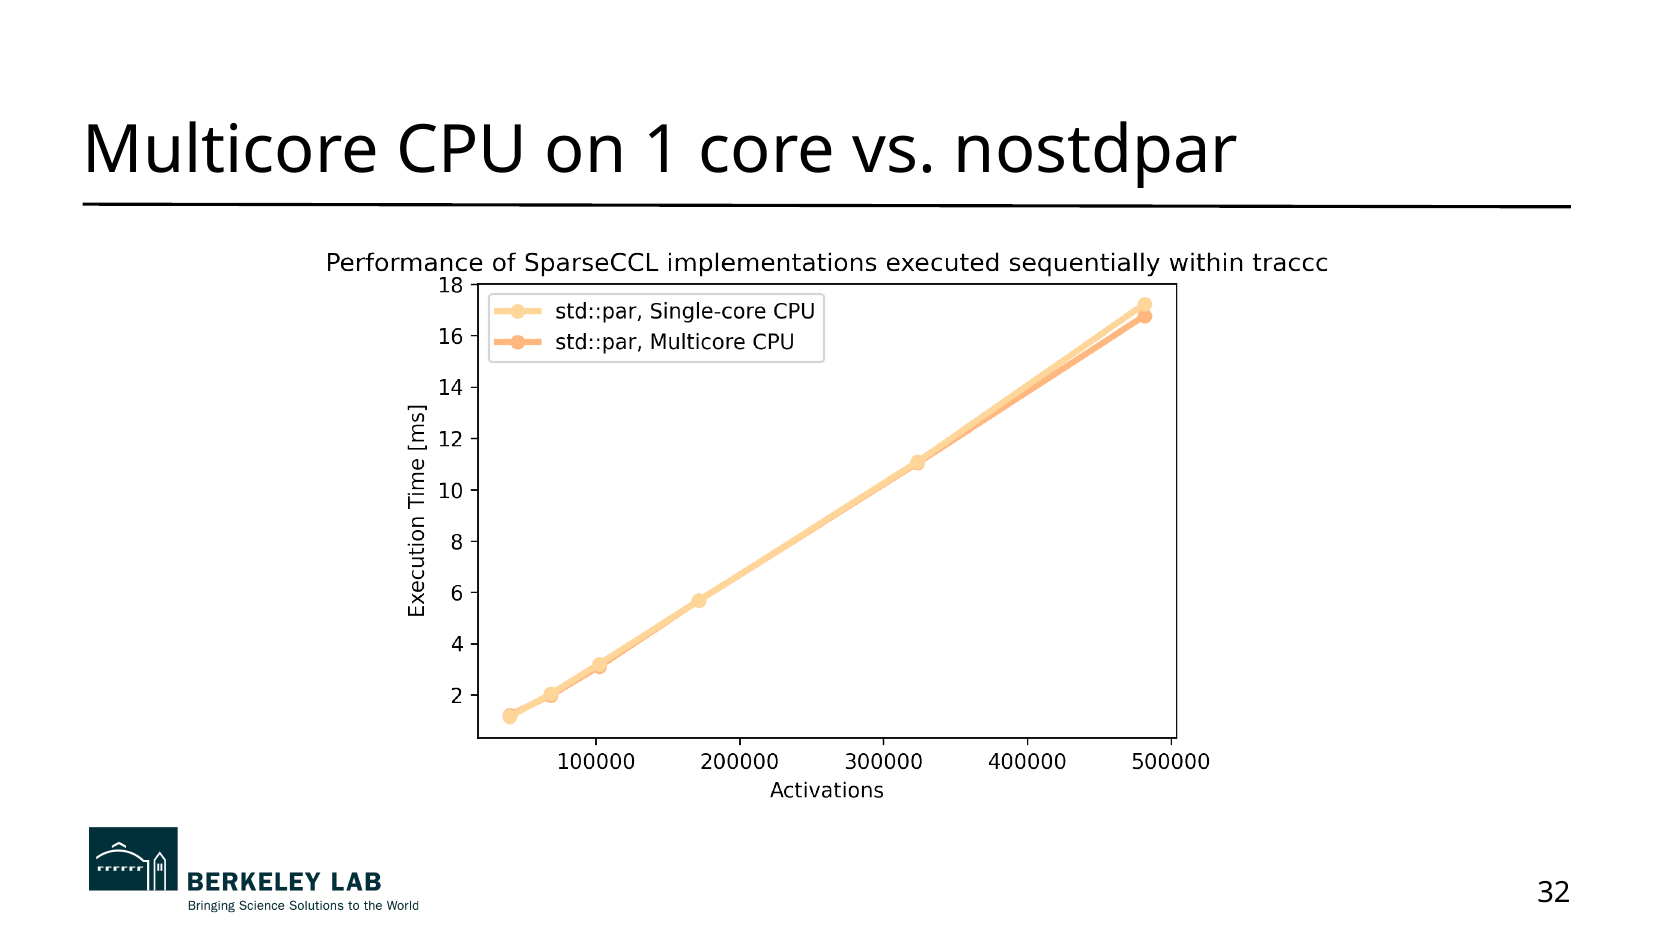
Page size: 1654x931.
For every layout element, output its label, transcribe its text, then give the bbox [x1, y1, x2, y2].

title Multicore CPU on 1 core vs. nostdpar [82, 37, 1571, 193]
picture [71, 237, 1343, 930]
